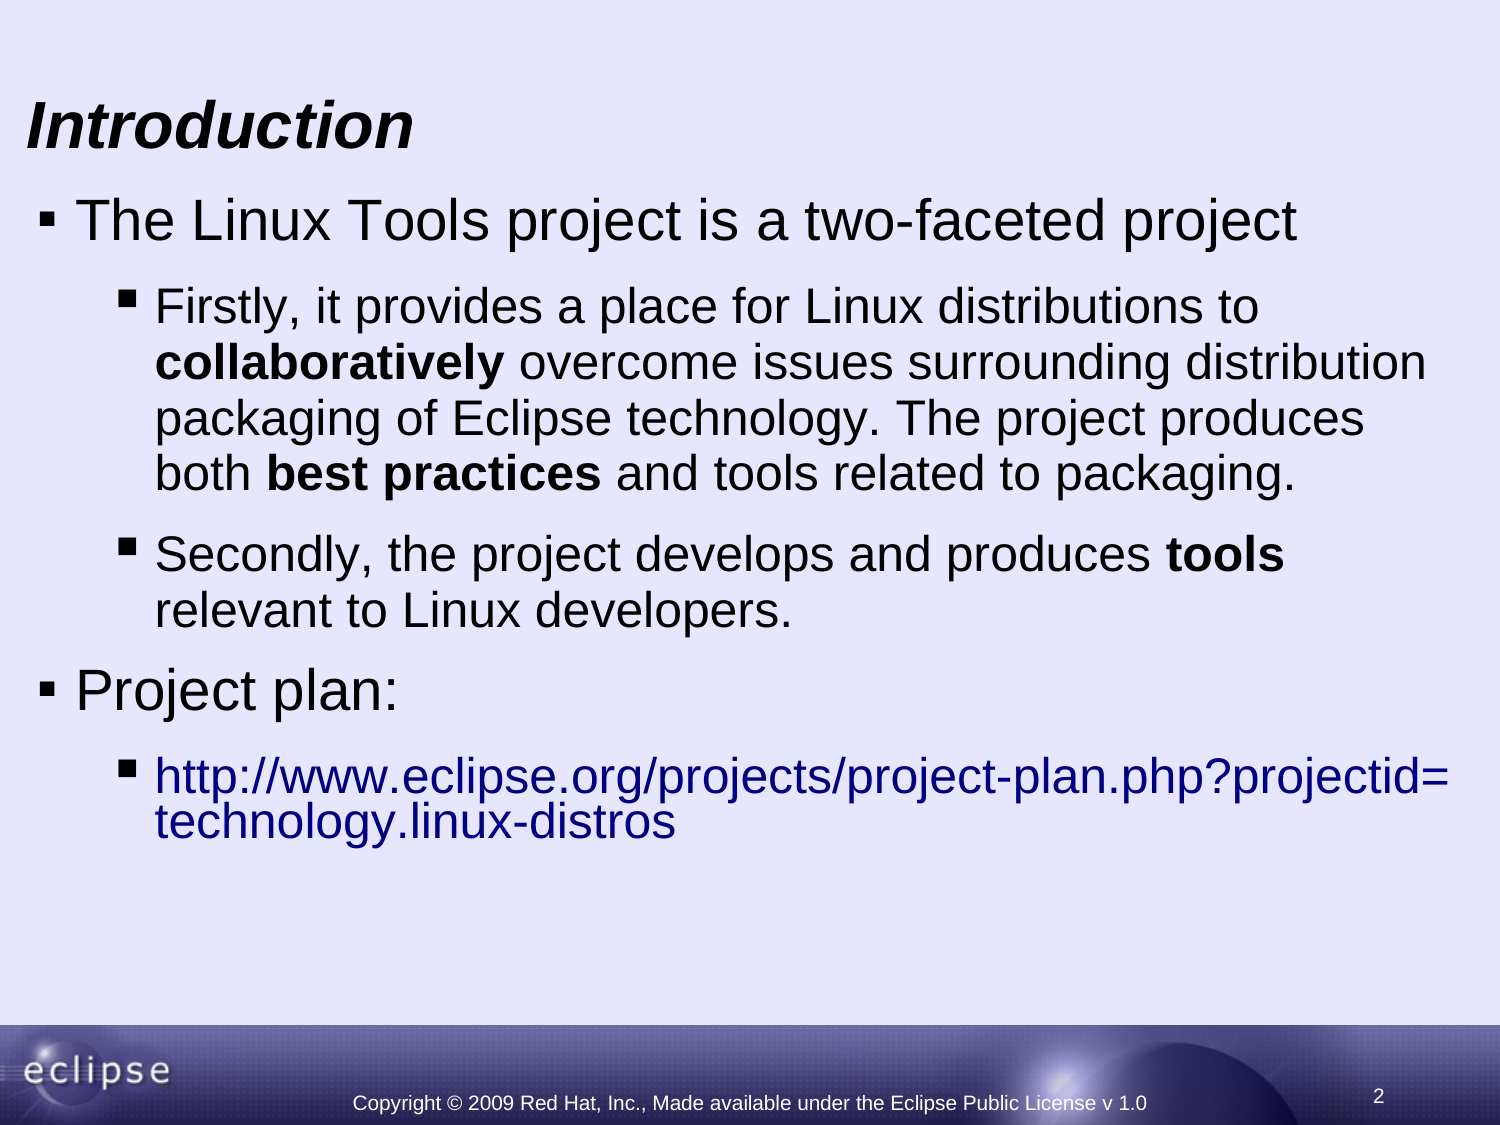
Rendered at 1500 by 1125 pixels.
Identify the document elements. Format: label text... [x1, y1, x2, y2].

title Introduction [26, 84, 1474, 172]
list The Linux Tools project is a two-faceted project Firstly, it provides a place for Linux distributions to collaboratively overcome issues surrounding distribution packaging of Eclipse technology. The project produces both best practices and tools related to packaging. Secondly, the project develops and produces tools relevant to Linux developers. Project plan: http://www.eclipse.org/projects/project-plan.php?projectid=technology.linux-distros [37, 187, 1463, 1021]
picture [0, 1025, 1500, 1125]
